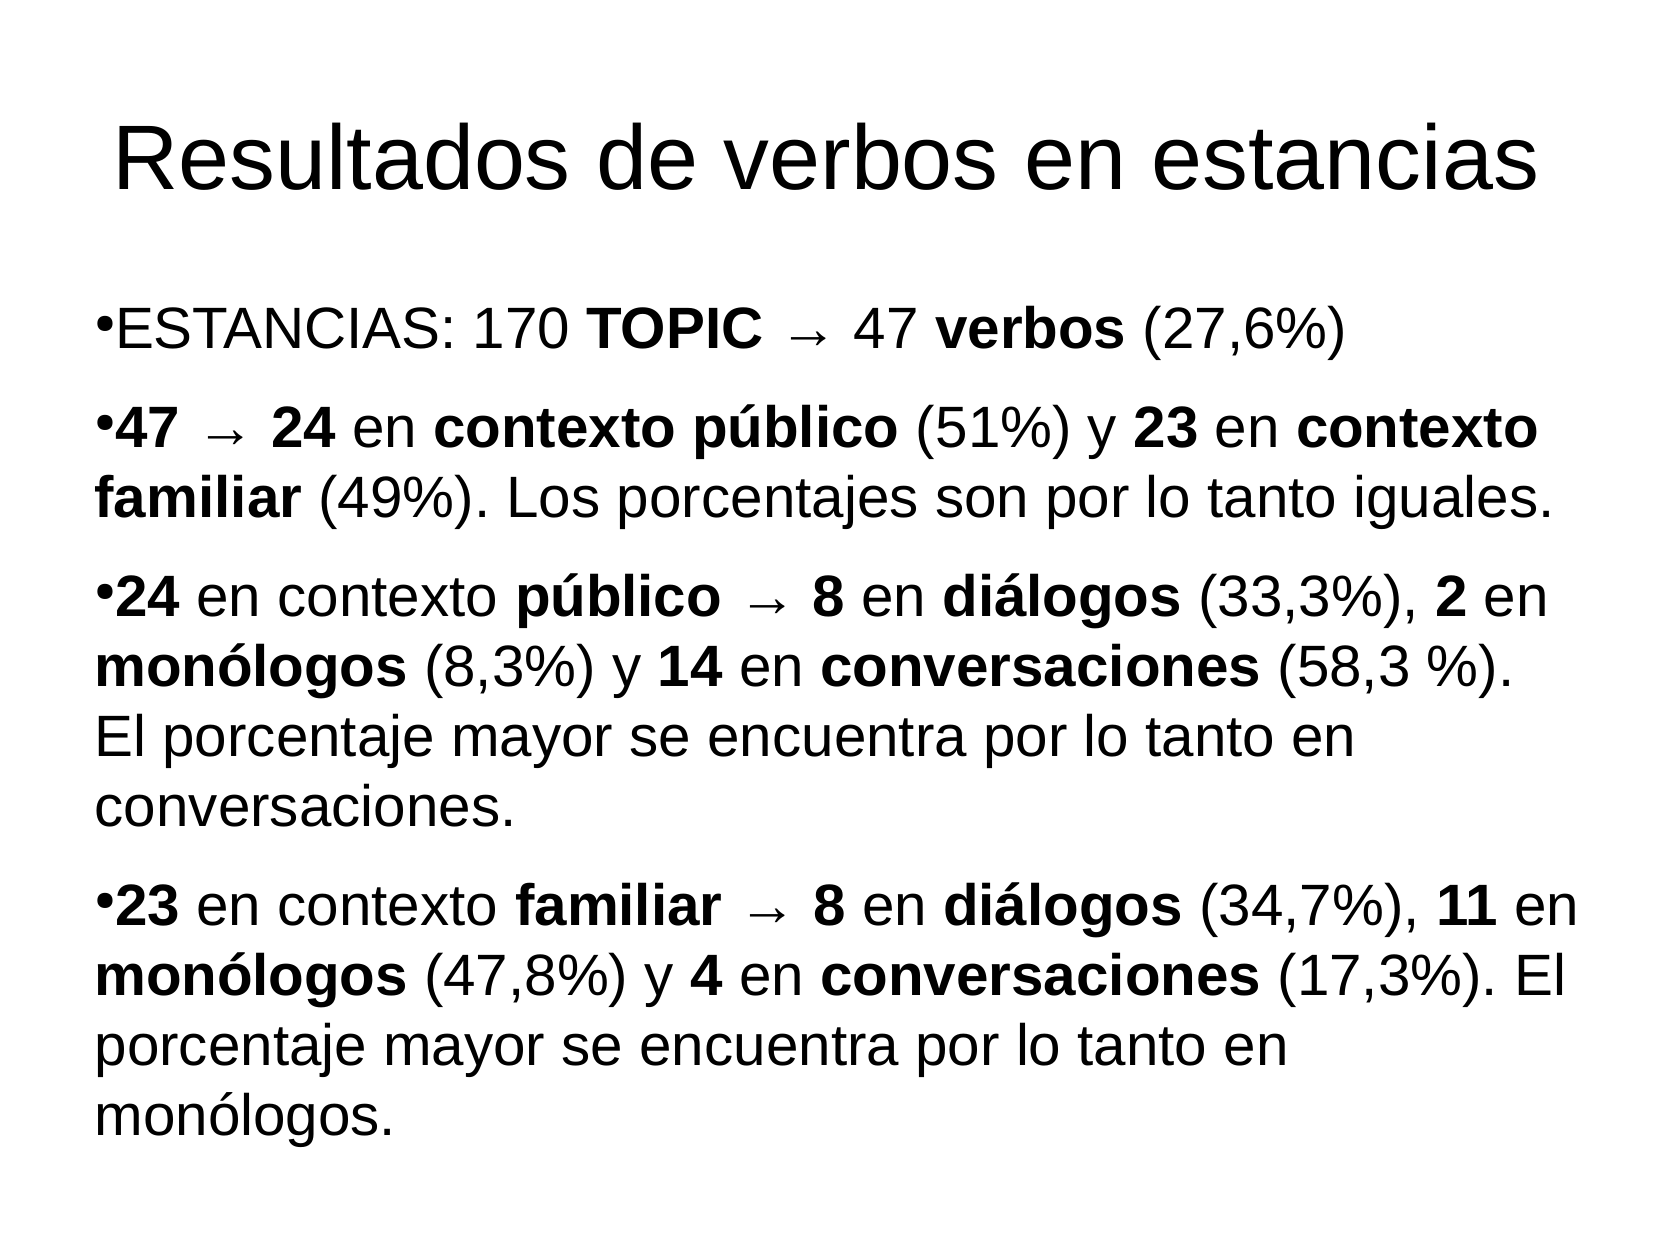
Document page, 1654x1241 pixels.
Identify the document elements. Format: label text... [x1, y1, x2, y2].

title Resultados de verbos en estancias [82, 49, 1571, 257]
list ESTANCIAS: 170 TOPIC → 47 verbos (27,6%) 47 → 24 en contexto público (51%) y 23 en contexto familiar (49%). Los porcentajes son por lo tanto iguales. 24 en contexto público → 8 en diálogos (33,3%), 2 en monólogos (8,3%) y 14 en conversaciones (58,3 %). El porcentaje mayor se encuentra por lo tanto en conversaciones. 23 en contexto familiar → 8 en diálogos (34,7%), 11 en monólogos (47,8%) y 4 en conversaciones (17,3%). El porcentaje mayor se encuentra por lo tanto en monólogos. [94, 290, 1583, 1169]
